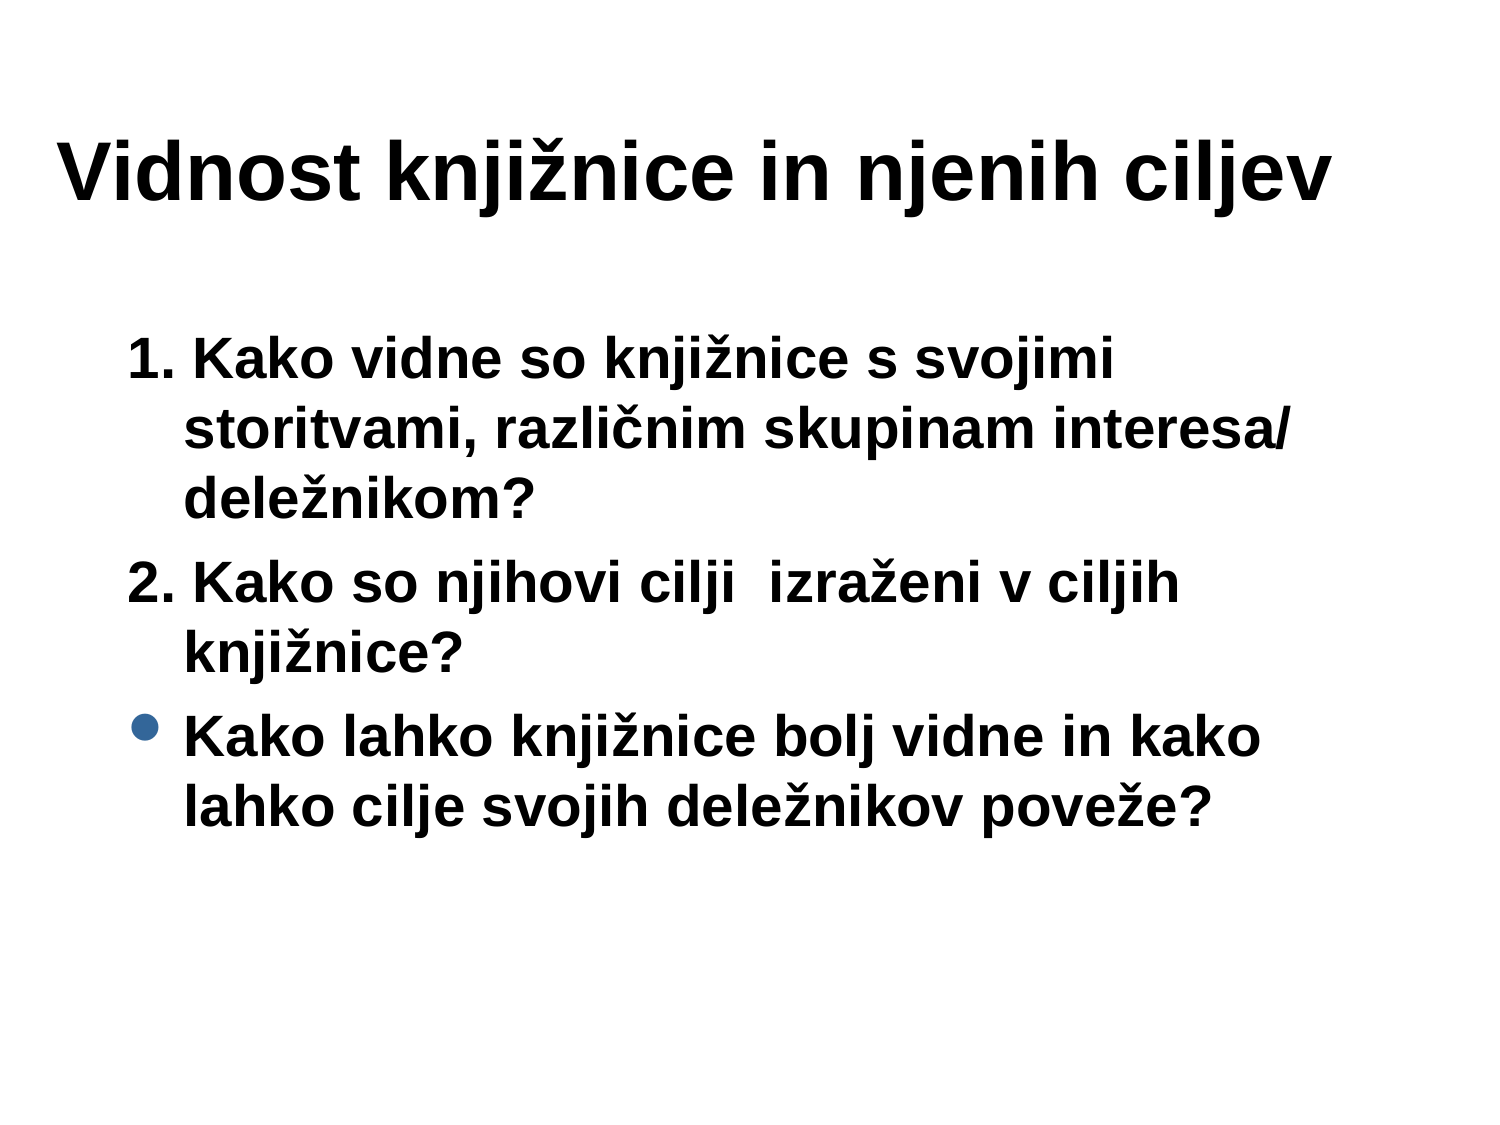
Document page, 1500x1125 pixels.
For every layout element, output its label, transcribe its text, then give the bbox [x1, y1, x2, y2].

list 1. Kako vidne so knjižnice s svojimi storitvami, različnim skupinam interesa/ deležnikom? 2. Kako so njihovi cilji izraženi v ciljih knjižnice? Kako lahko knjižnice bolj vidne in kako lahko cilje svojih deležnikov poveže? [112, 312, 1388, 988]
title Vidnost knjižnice in njenih ciljev [41, 37, 1388, 225]
